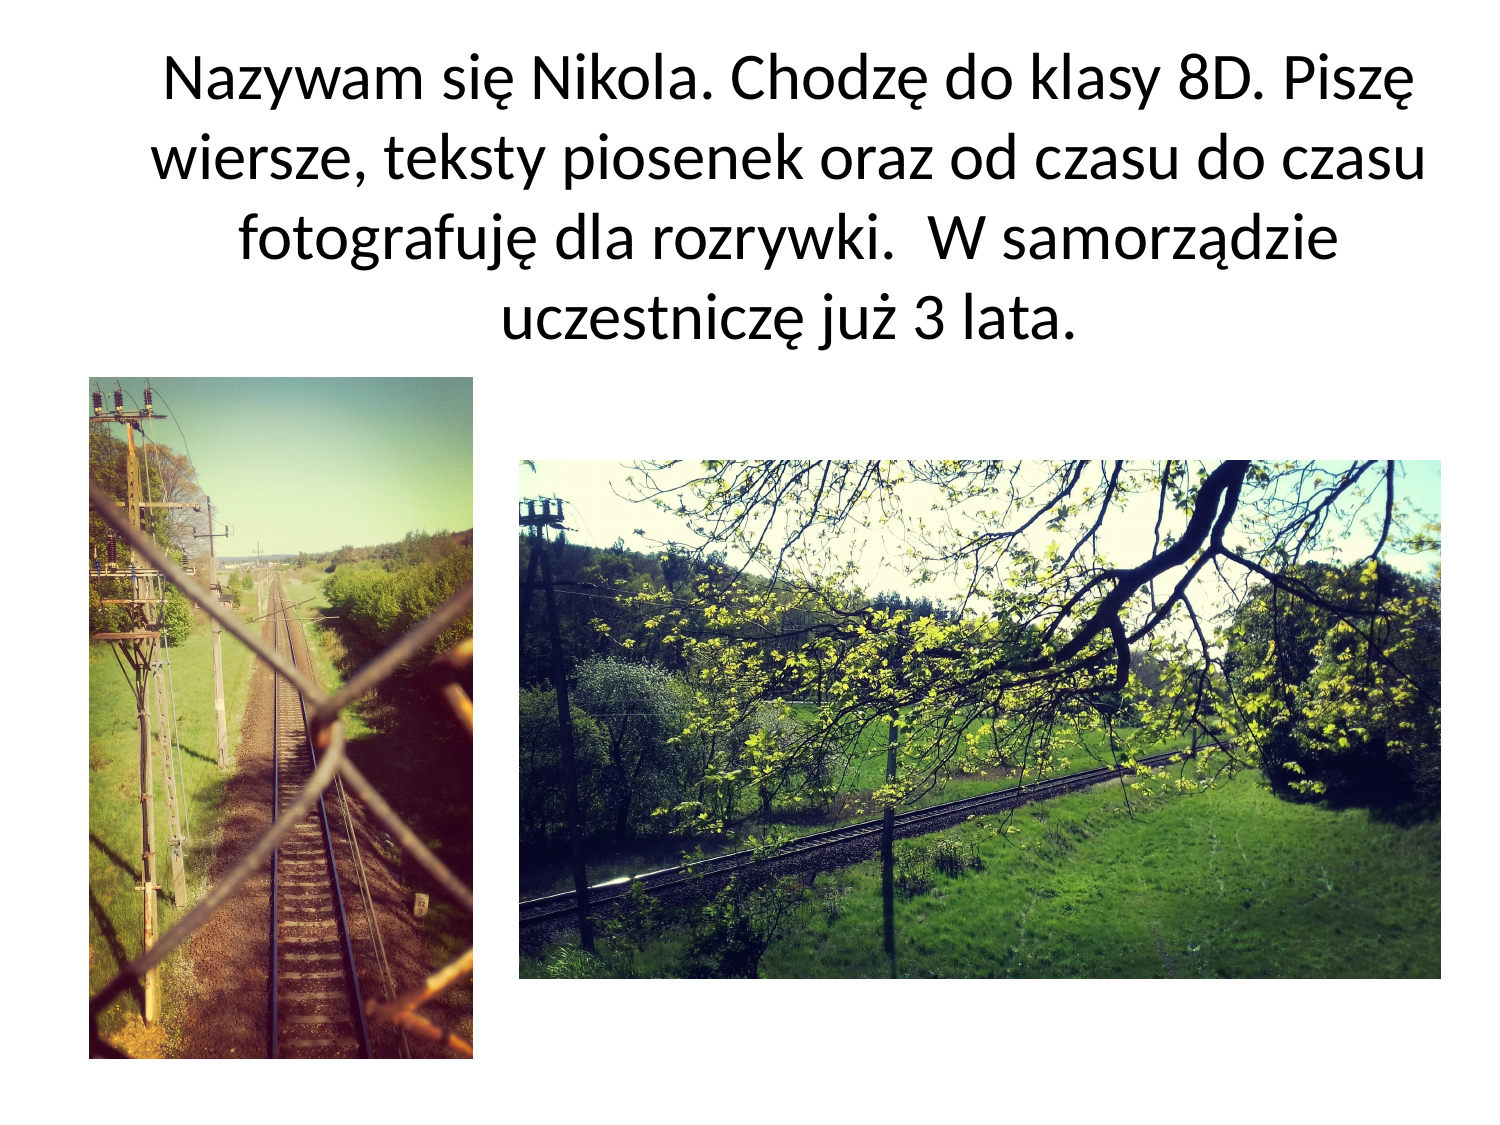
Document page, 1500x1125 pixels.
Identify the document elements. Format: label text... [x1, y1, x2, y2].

picture [89, 377, 473, 1059]
picture [519, 460, 1441, 979]
title Nazywam się Nikola. Chodzę do klasy 8D. Piszę wiersze, teksty piosenek oraz od czasu do czasu fotografuję dla rozrywki. W samorządzie uczestniczę już 3 lata. [114, 25, 1465, 213]
